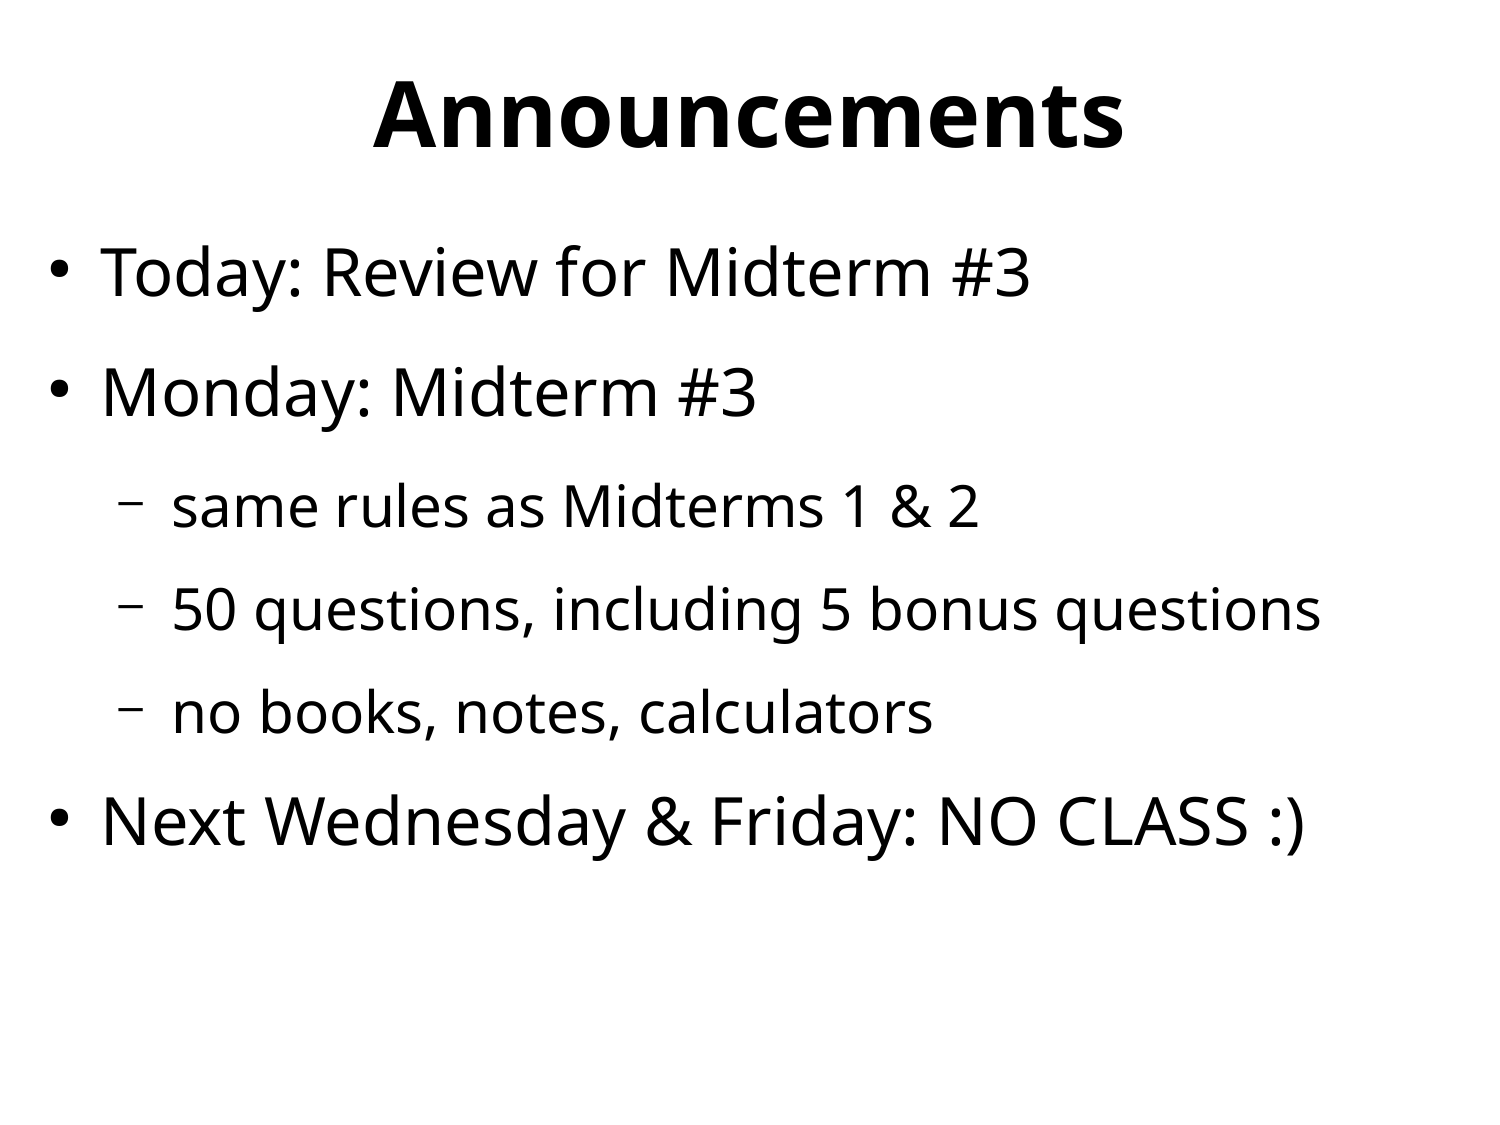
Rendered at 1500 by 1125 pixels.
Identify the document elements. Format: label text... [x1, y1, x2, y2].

list Today: Review for Midterm #3 Monday: Midterm #3 same rules as Midterms 1 & 2 50 questions, including 5 bonus questions no books, notes, calculators Next Wednesday & Friday: NO CLASS :) [30, 224, 1471, 878]
title Announcements [30, 29, 1471, 196]
